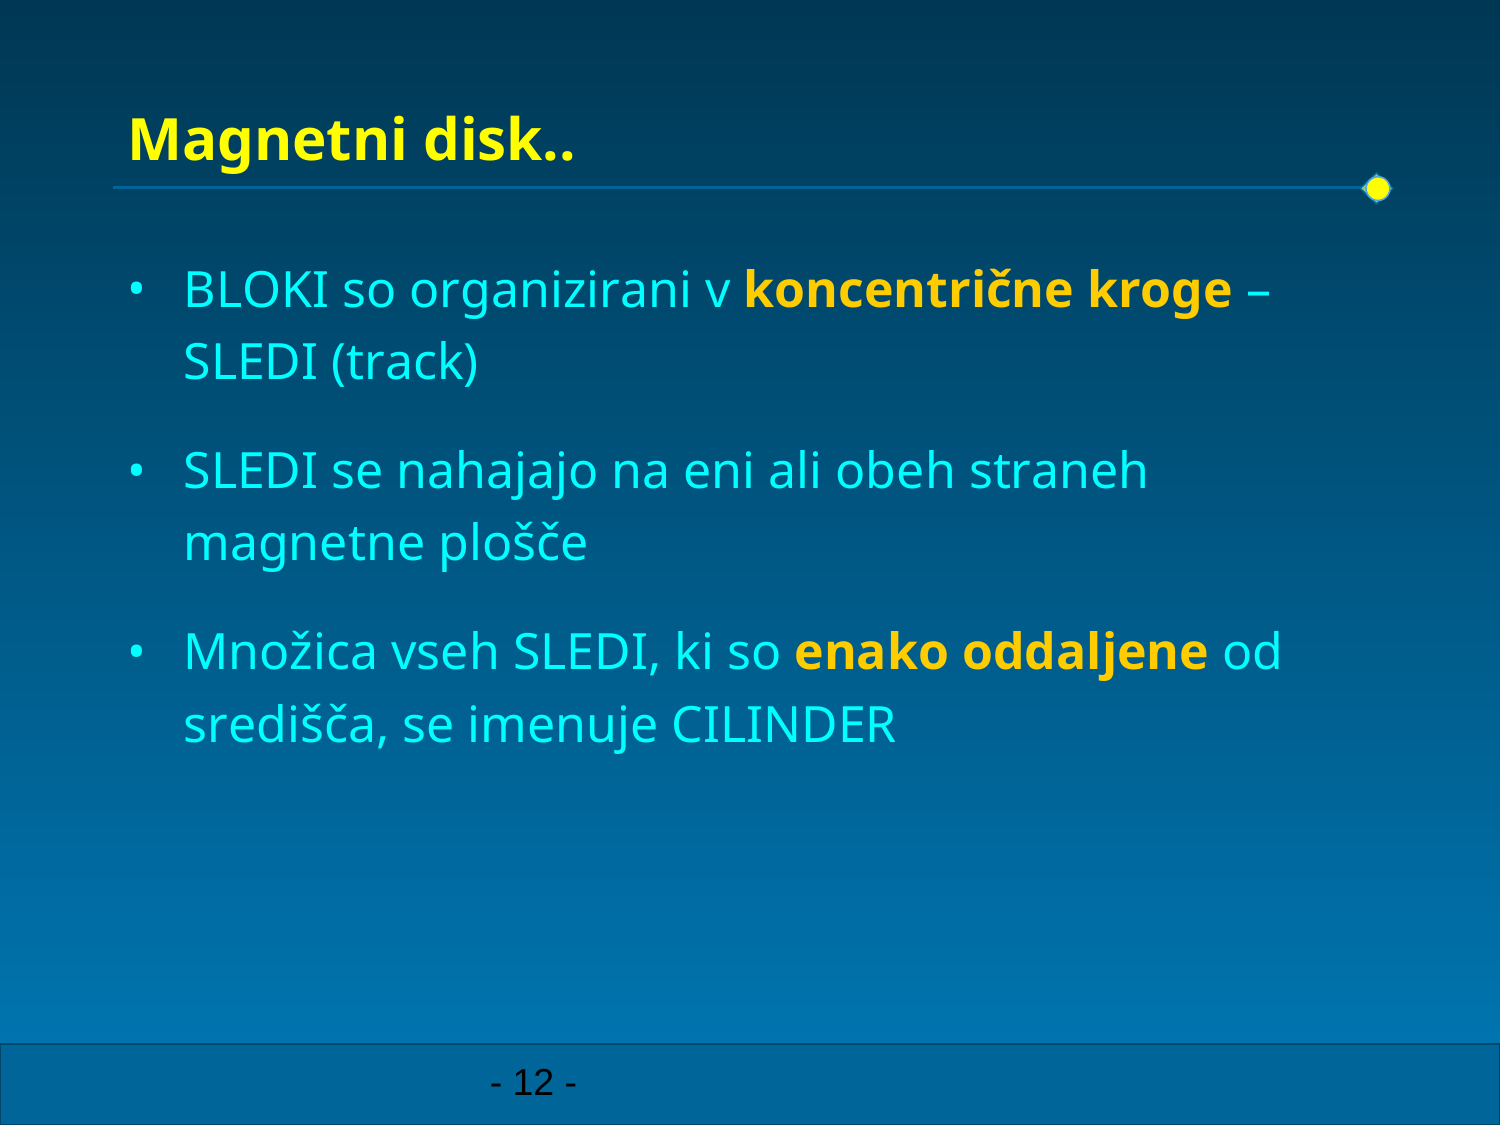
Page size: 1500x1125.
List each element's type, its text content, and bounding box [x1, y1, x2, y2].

title Magnetni disk.. [112, 94, 1388, 181]
list BLOKI so organizirani v koncentrične kroge – SLEDI (track) SLEDI se nahajajo na eni ali obeh straneh magnetne plošče Množica vseh SLEDI, ki so enako oddaljene od središča, se imenuje CILINDER [112, 237, 1388, 963]
